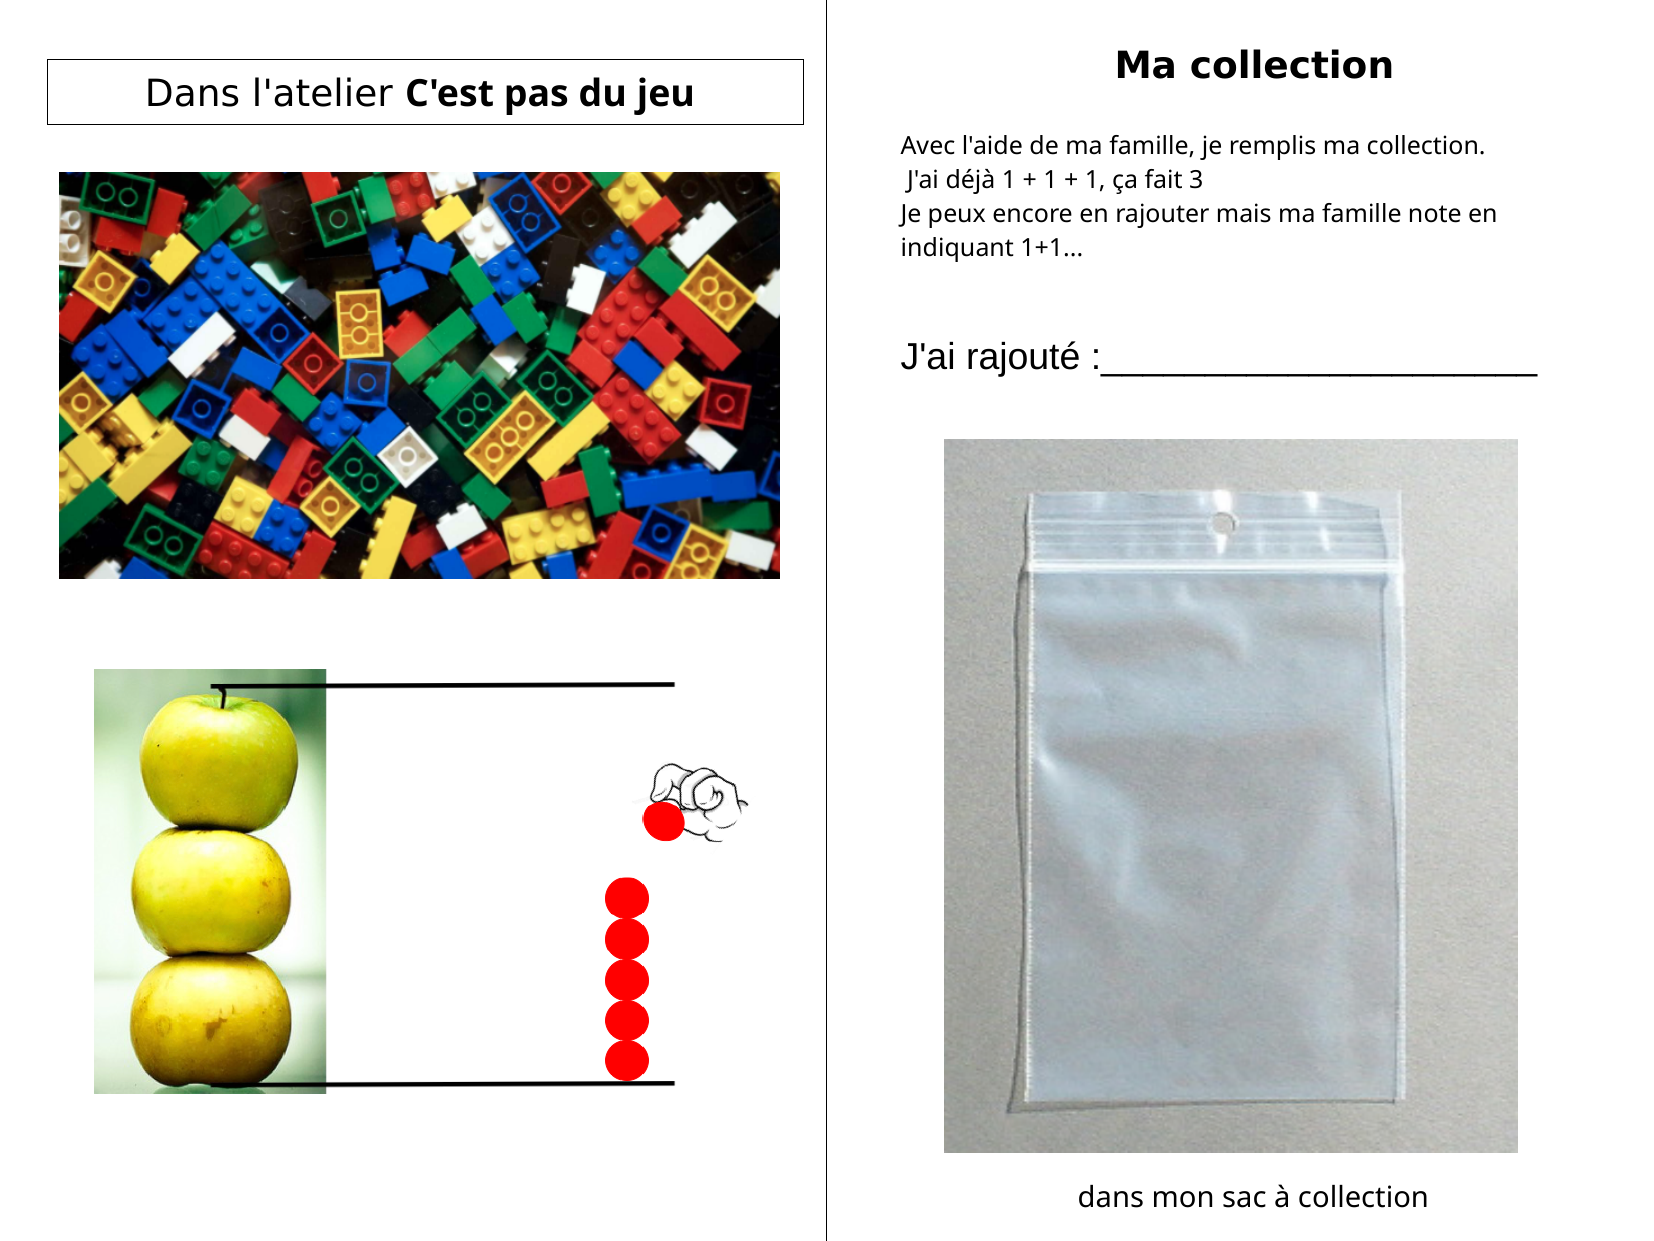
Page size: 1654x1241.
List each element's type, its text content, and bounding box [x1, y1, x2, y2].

text_box Ma collection [1003, 36, 1506, 95]
text_box Avec l'aide de ma famille, je remplis ma collection. J'ai déjà 1 + 1 + 1, ça fait 3 Je peux encore en rajouter mais ma famille note en indiquant 1+1... [885, 120, 1583, 375]
picture [59, 172, 780, 579]
text_box J'ai rajouté :_____________________ [885, 328, 1560, 386]
text_box Dans l'atelier C'est pas du jeu [47, 59, 804, 118]
picture [944, 439, 1518, 1153]
picture [82, 661, 756, 1095]
text_box dans mon sac à collection [1062, 1169, 1477, 1226]
